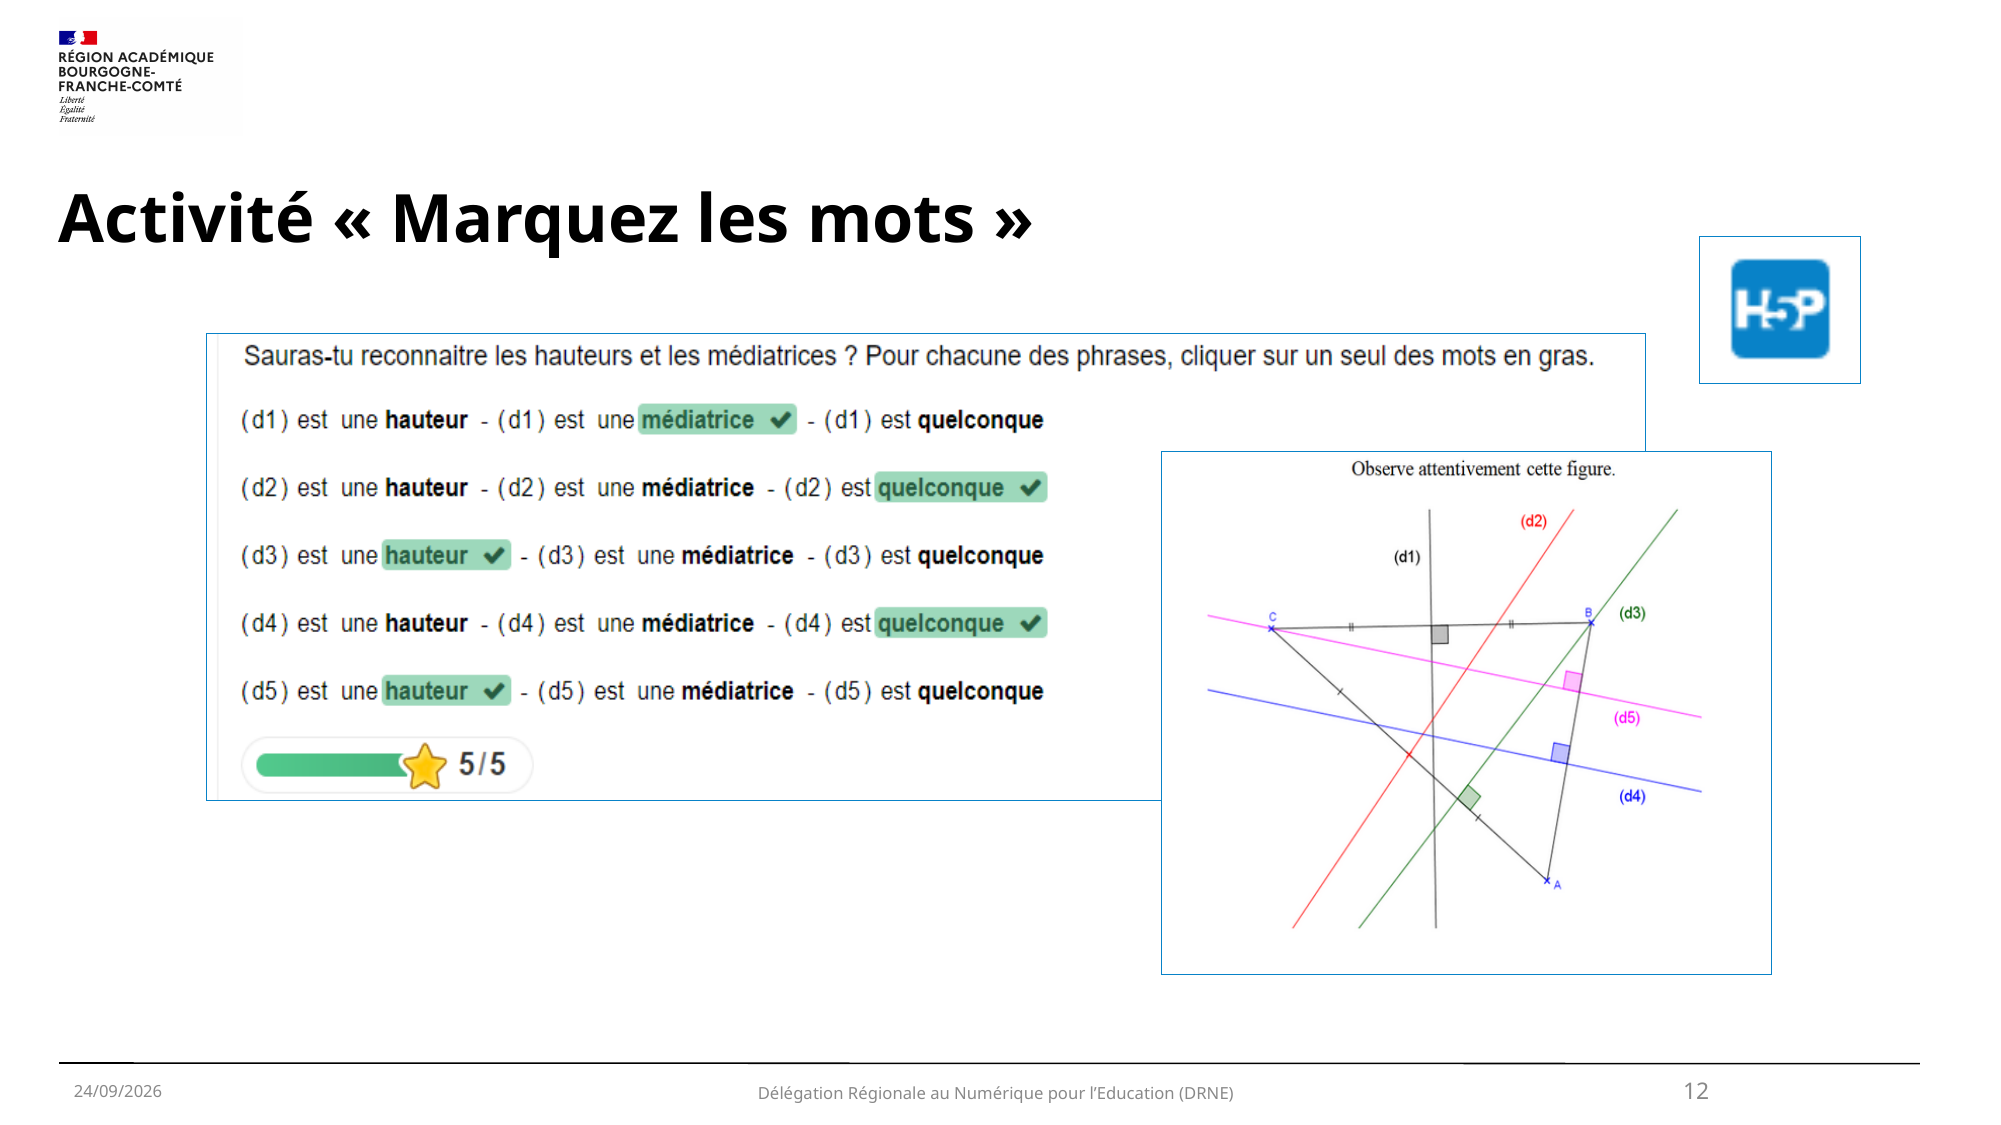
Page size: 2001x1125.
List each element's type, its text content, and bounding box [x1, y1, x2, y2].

picture [206, 333, 1772, 975]
text_box Délégation Régionale au Numérique pour l’Education (DRNE) [546, 1063, 1432, 1122]
picture [1699, 236, 1861, 384]
text_box 29/10/2024 [59, 1062, 295, 1122]
title Activité « Marquez les mots » [59, 147, 1919, 295]
text_box 12 [1683, 1062, 1919, 1122]
